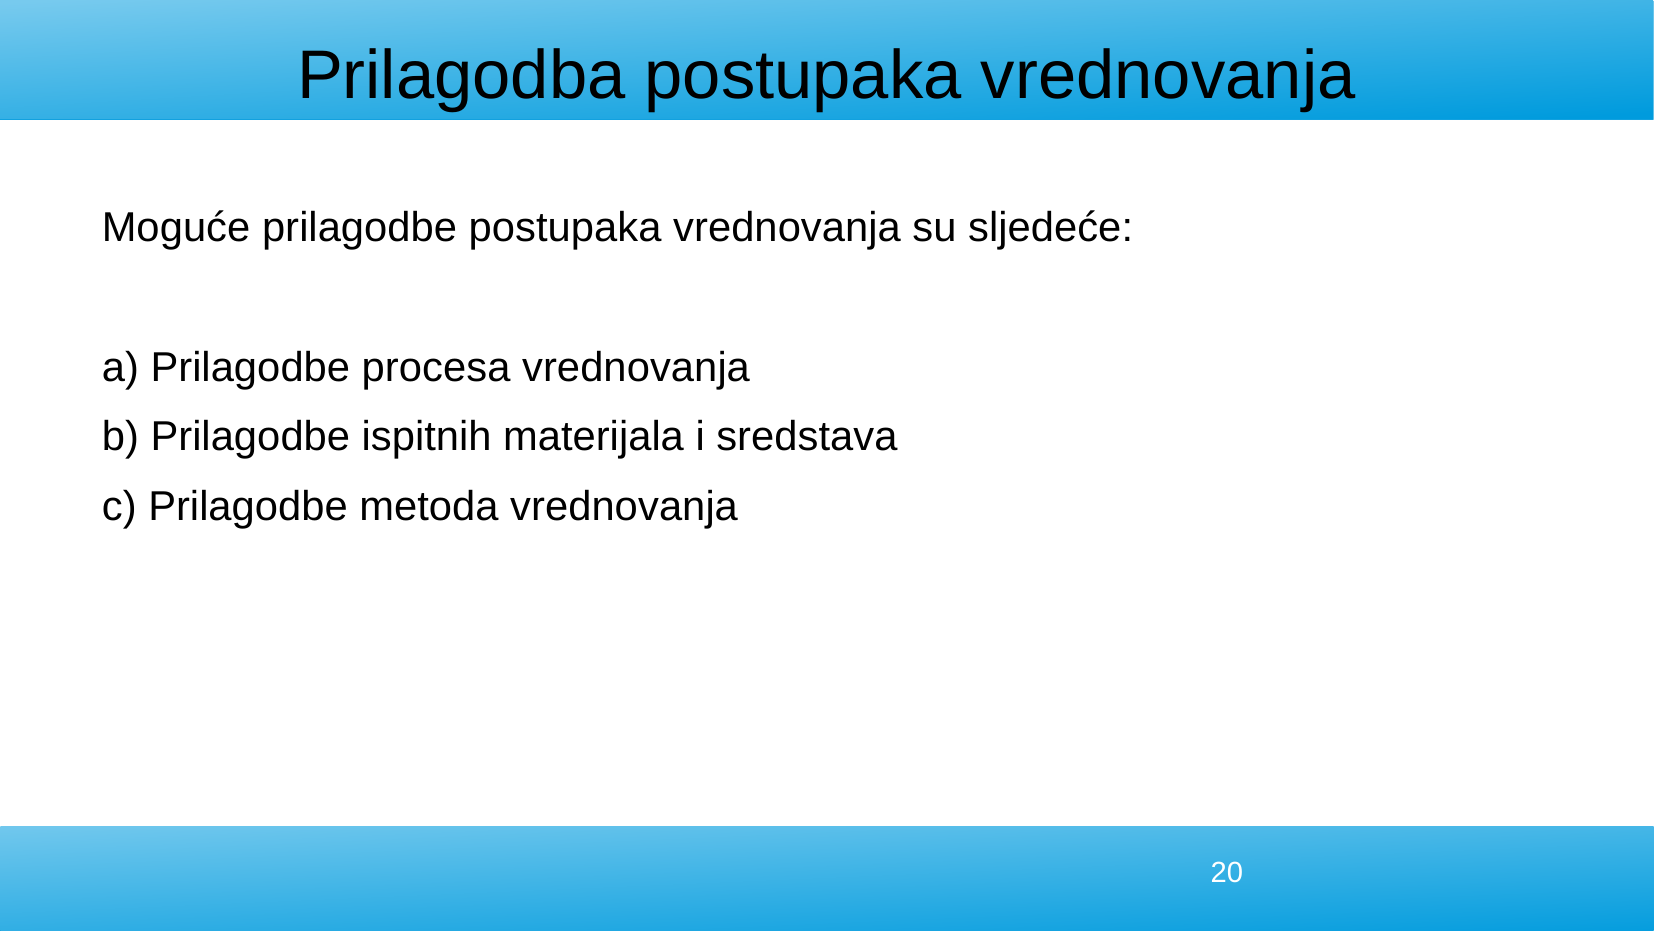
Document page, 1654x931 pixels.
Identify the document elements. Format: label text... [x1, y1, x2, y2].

title Prilagodba postupaka vrednovanja [59, 29, 1595, 108]
text_box [1210, 856, 1595, 916]
text_box Moguće prilagodbe postupaka vrednovanja su sljedeće: a) Prilagodbe procesa vrednovanja b) Prilagodbe ispitnih materijala i sredstava c) Prilagodbe metoda vrednovanja [87, 173, 1306, 483]
